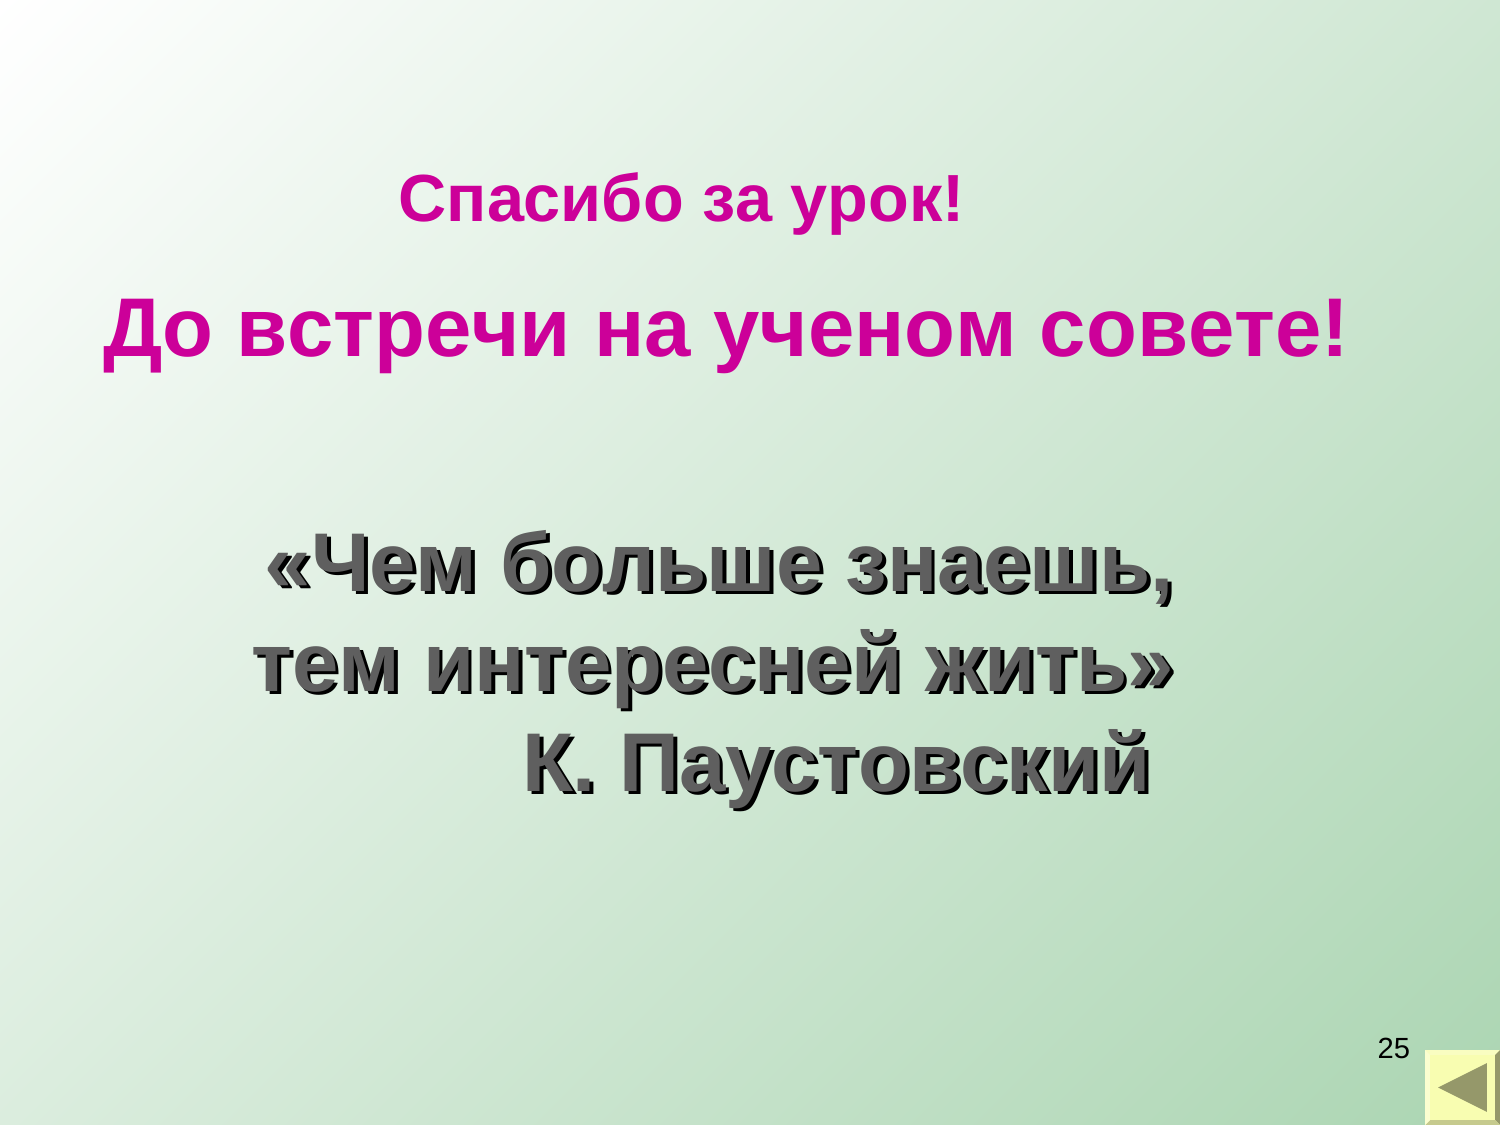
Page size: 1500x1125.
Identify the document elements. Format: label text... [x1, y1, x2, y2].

text_box До встречи на ученом совете! [88, 265, 1366, 382]
text_box «Чем больше знаешь, тем интересней жить» К. Паустовский [213, 500, 1190, 816]
text_box [1427, 1050, 1500, 1125]
text_box Спасибо за урок! [383, 147, 981, 244]
